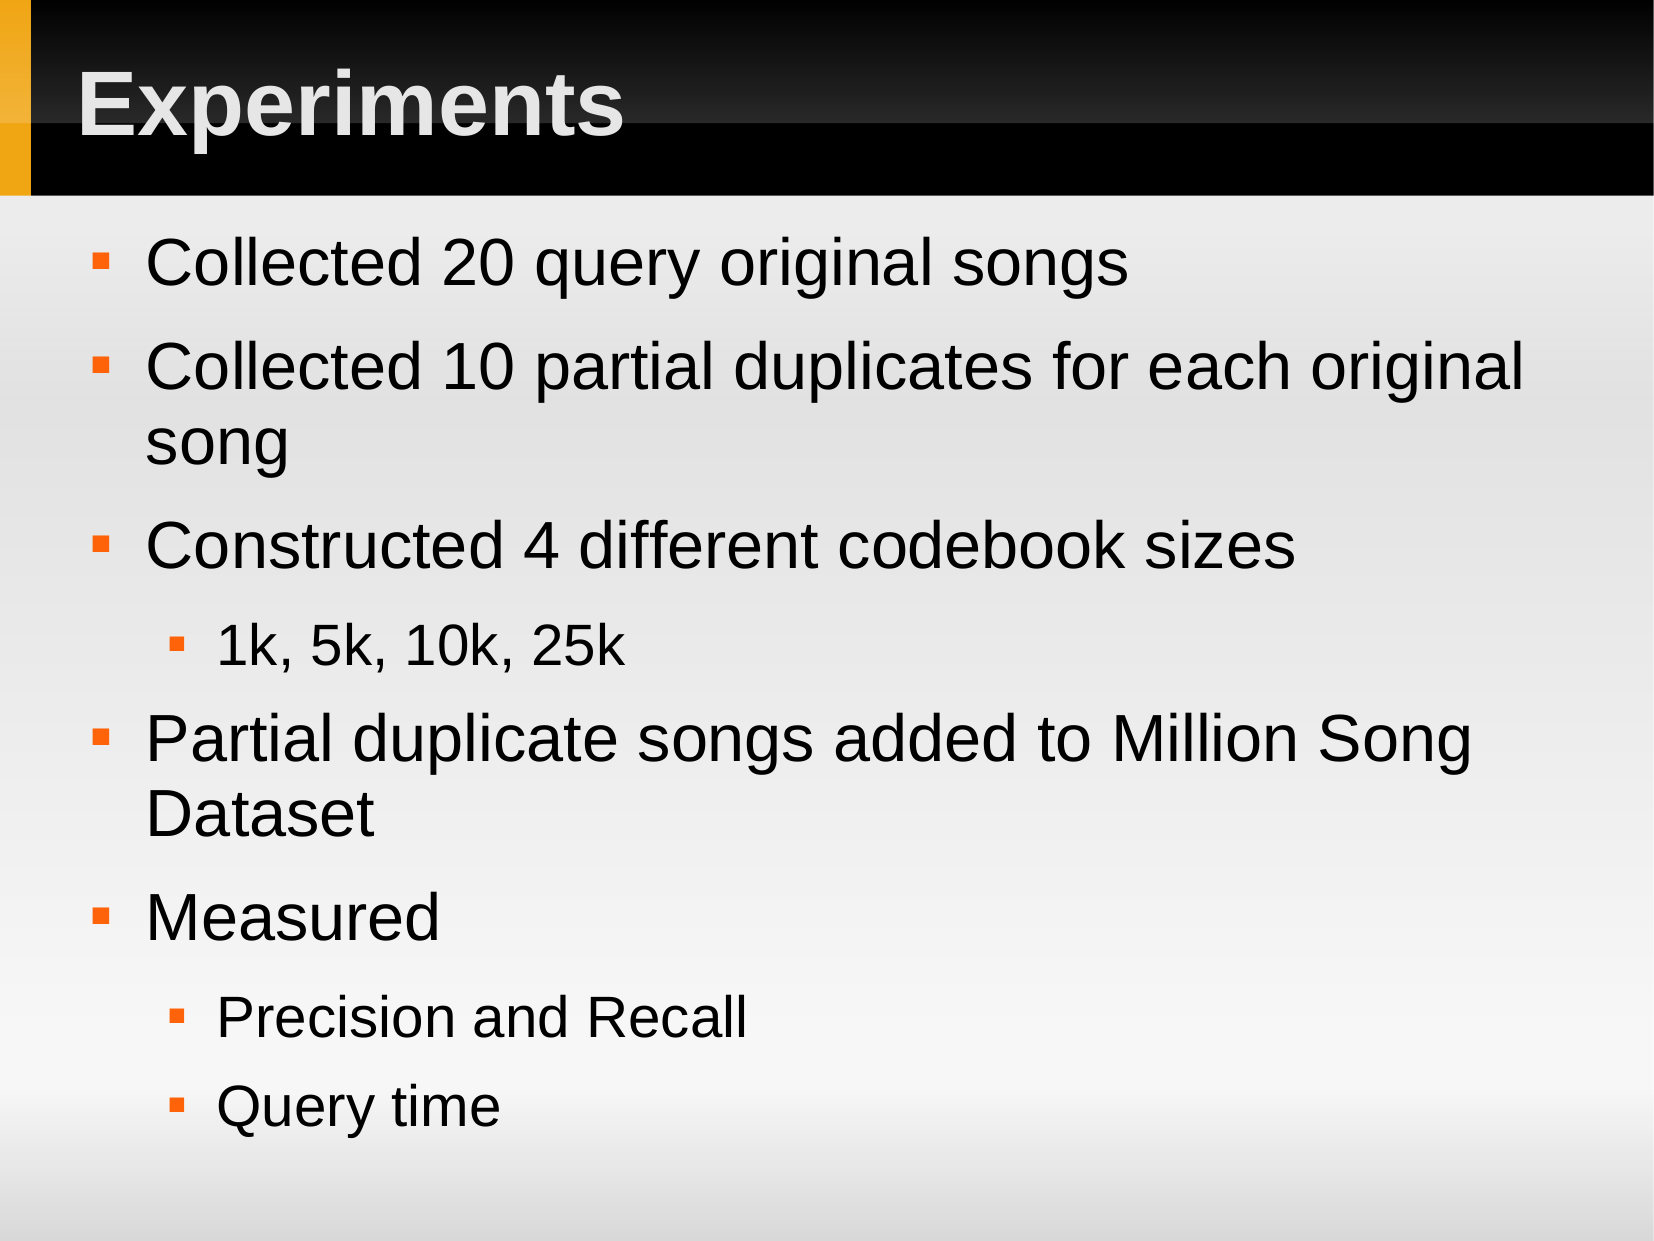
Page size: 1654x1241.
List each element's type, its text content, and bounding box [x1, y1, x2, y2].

list Collected 20 query original songs Collected 10 partial duplicates for each original song Constructed 4 different codebook sizes 1k, 5k, 10k, 25k Partial duplicate songs added to Million Song Dataset Measured Precision and Recall Query time [75, 225, 1564, 1139]
title Experiments [76, 0, 1565, 208]
picture [0, 0, 1654, 1241]
